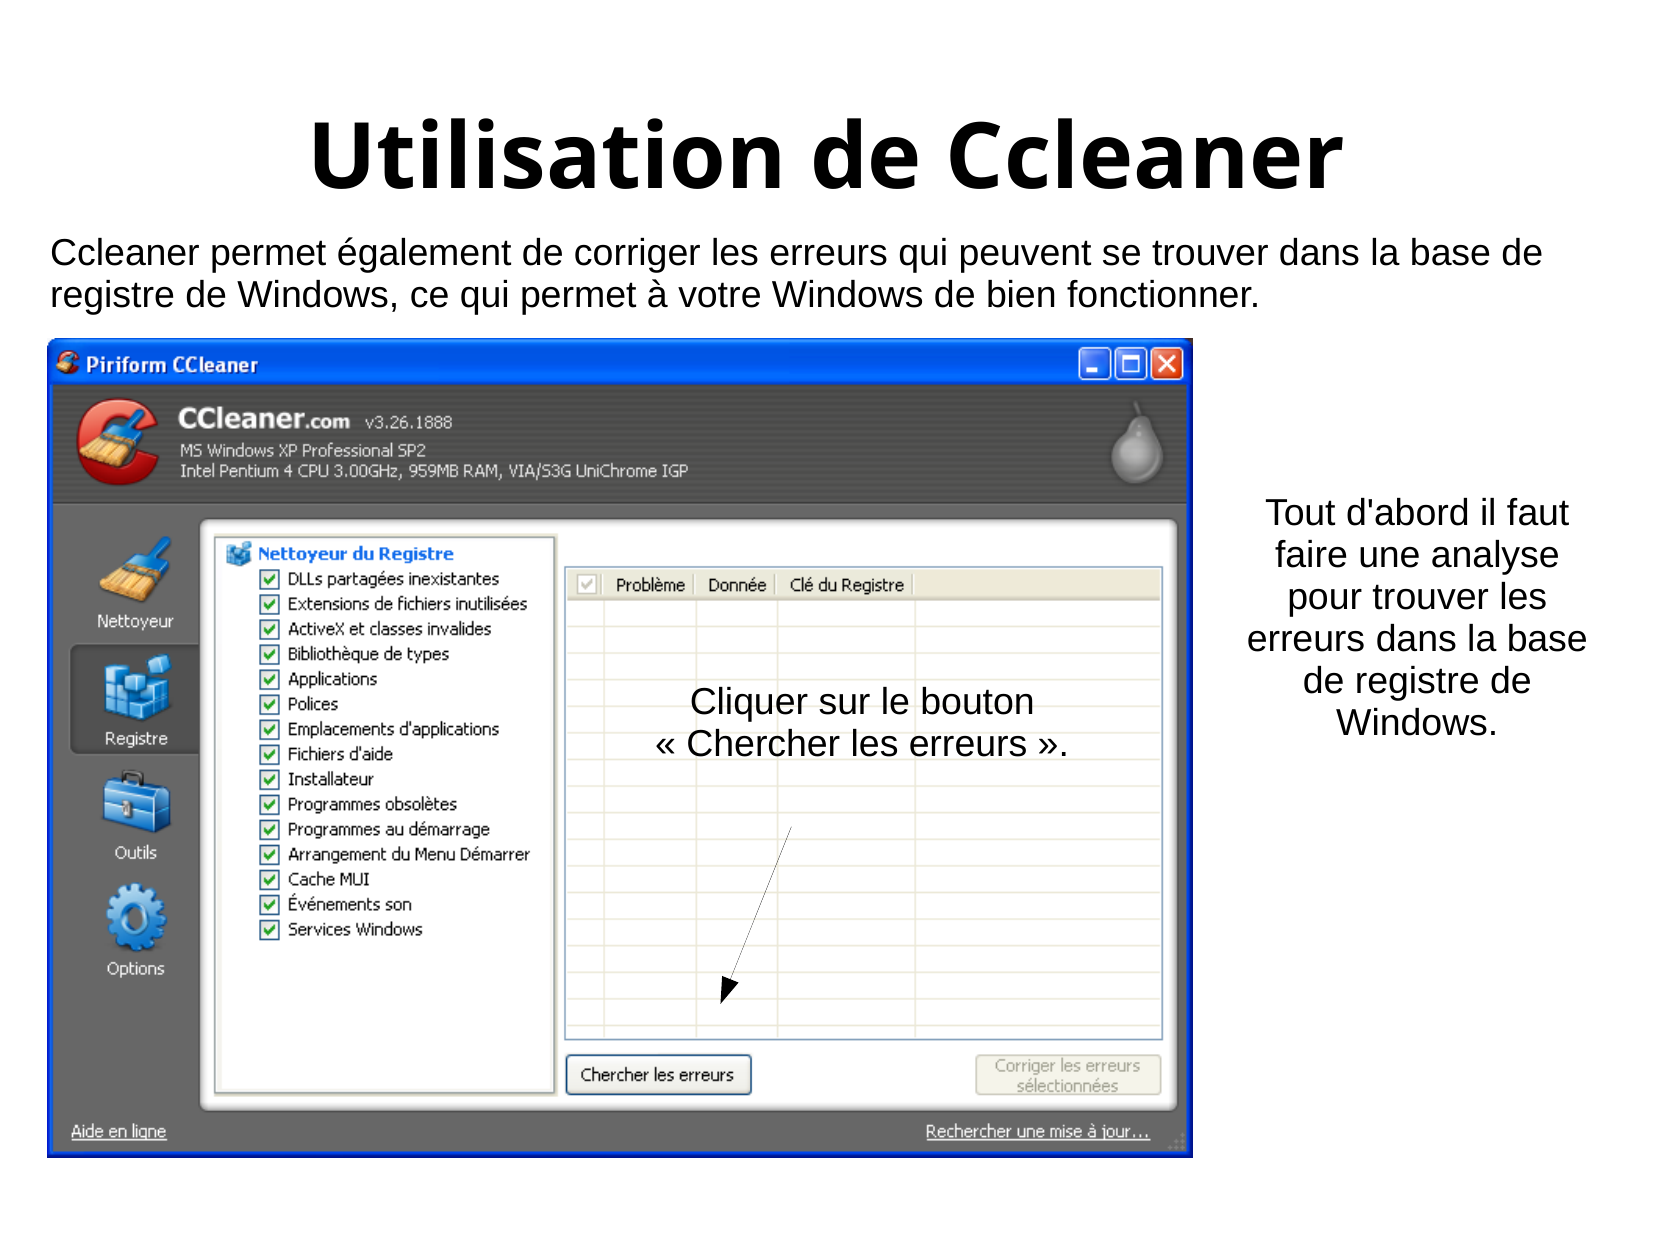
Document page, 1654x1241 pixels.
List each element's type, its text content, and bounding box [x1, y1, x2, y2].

text_box Cliquer sur le bouton « Chercher les erreurs ». [625, 673, 1099, 773]
title Utilisation de Ccleaner [82, 49, 1571, 224]
text_box Ccleaner permet également de corriger les erreurs qui peuvent se trouver dans la base de registre de Windows, ce qui permet à votre Windows de bien fonctionner. [35, 224, 1607, 324]
text_box Tout d'abord il faut faire une analyse pour trouver les erreurs dans la base de registre de Windows. [1228, 484, 1607, 752]
picture [47, 338, 1193, 1158]
